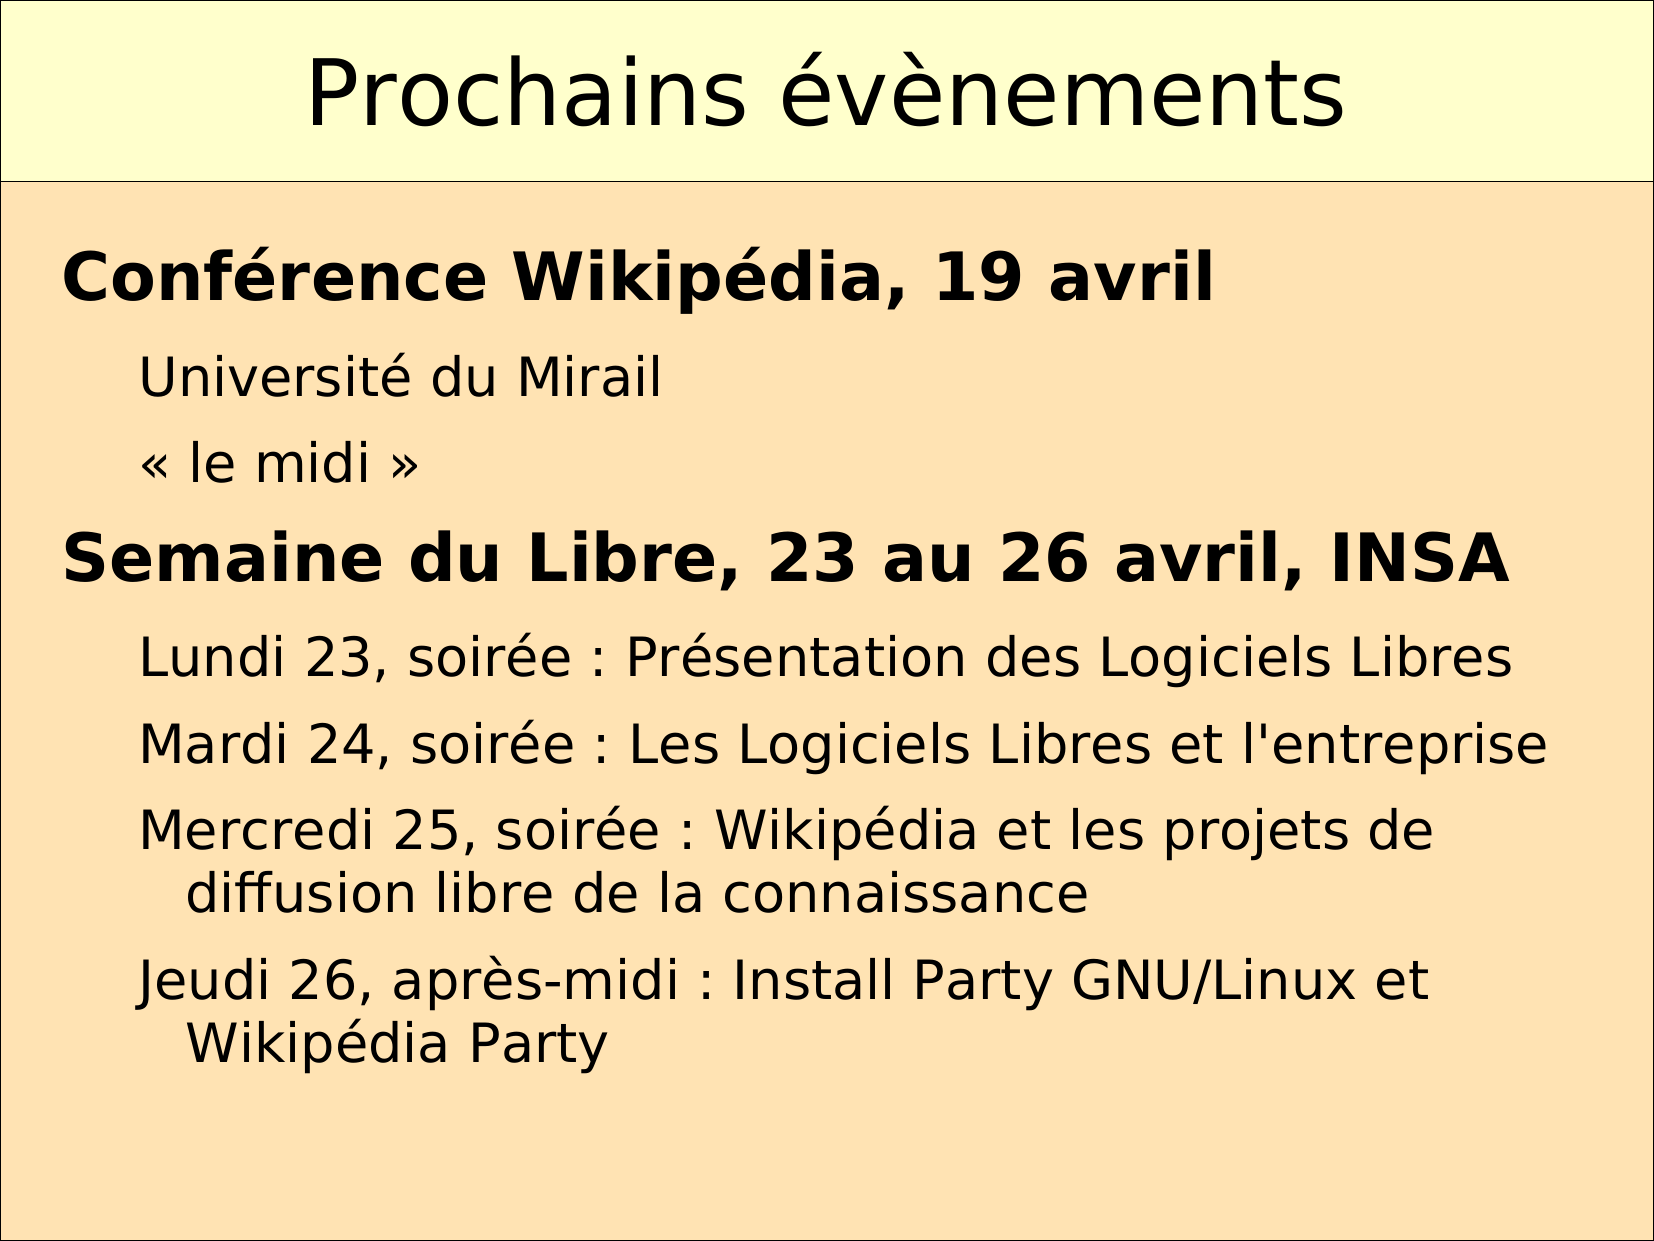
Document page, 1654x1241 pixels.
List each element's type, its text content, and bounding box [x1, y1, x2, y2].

list Conférence Wikipédia, 19 avril Université du Mirail « le midi » Semaine du Libre, 23 au 26 avril, INSA Lundi 23, soirée : Présentation des Logiciels Libres Mardi 24, soirée : Les Logiciels Libres et l'entreprise Mercredi 25, soirée : Wikipédia et les projets de diffusion libre de la connaissance Jeudi 26, après-midi : Install Party GNU/Linux et Wikipédia Party [43, 238, 1596, 1139]
title Prochains évènements [0, 33, 1654, 154]
